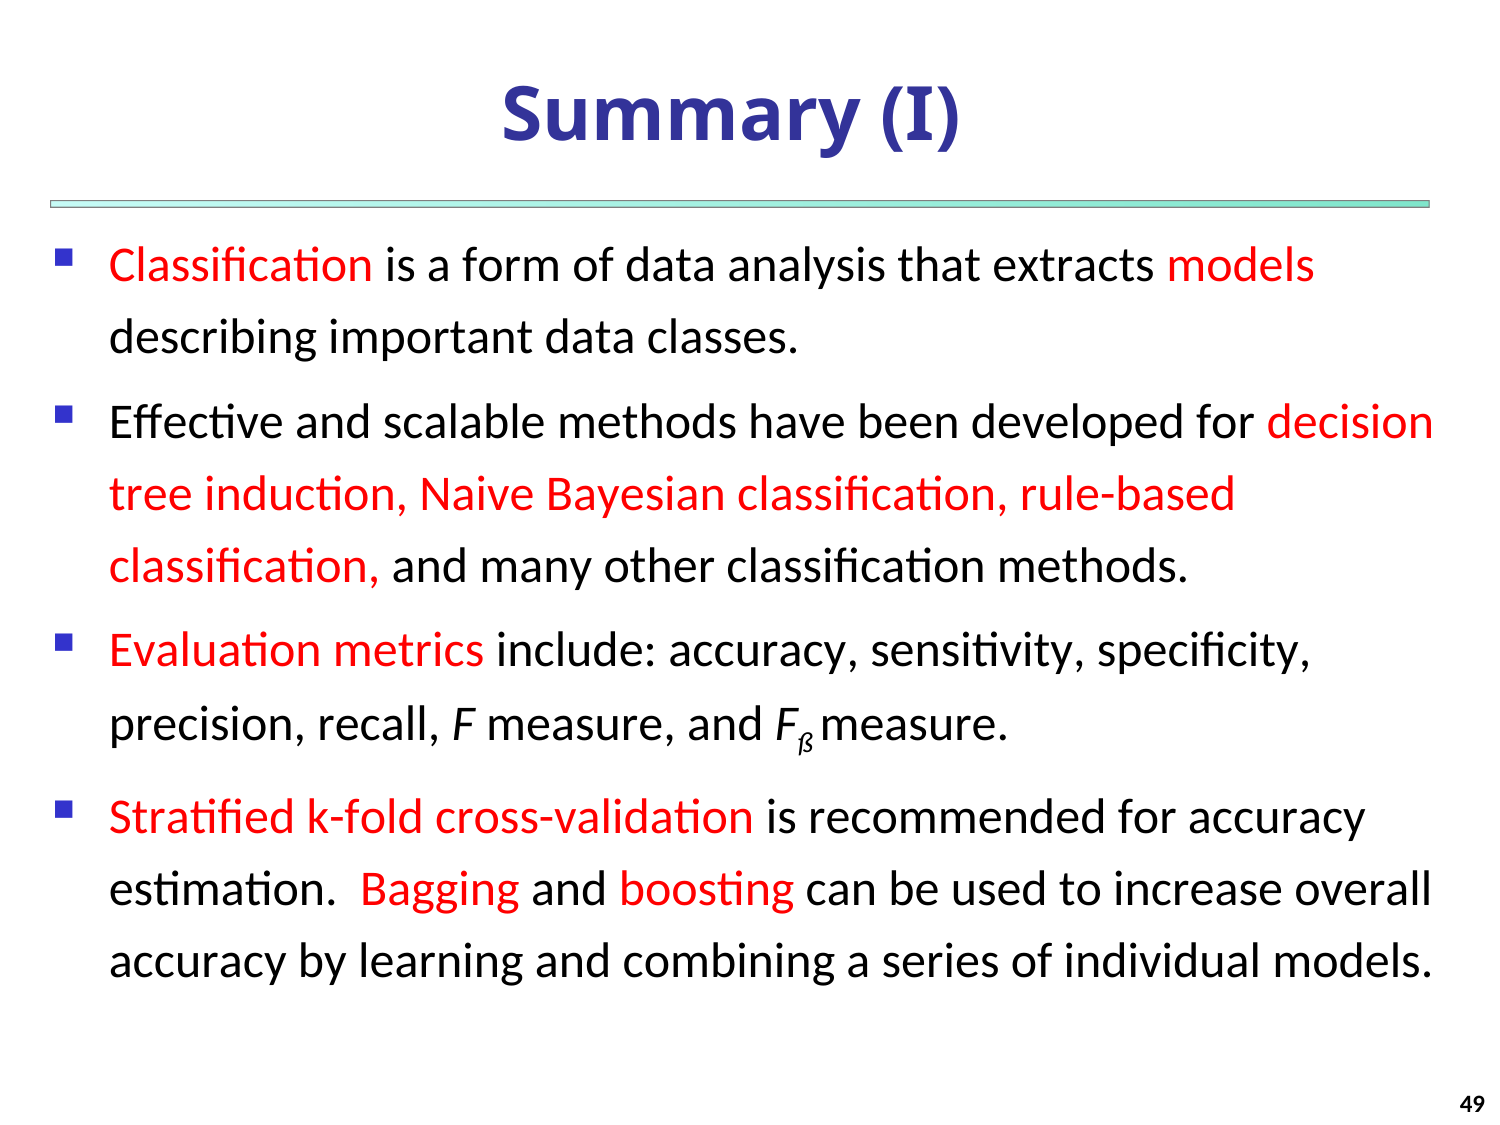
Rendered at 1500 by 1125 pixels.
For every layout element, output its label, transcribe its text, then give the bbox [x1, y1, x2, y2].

text_box <number> [1187, 1062, 1500, 1125]
list Classification is a form of data analysis that extracts models describing important data classes. Effective and scalable methods have been developed for decision tree induction, Naive Bayesian classification, rule-based classification, and many other classification methods. Evaluation metrics include: accuracy, sensitivity, specificity, precision, recall, F measure, and Fß measure. Stratified k-fold cross-validation is recommended for accuracy estimation. Bagging and boosting can be used to increase overall accuracy by learning and combining a series of individual models. [37, 212, 1476, 1125]
title Summary (I) [37, 57, 1425, 163]
